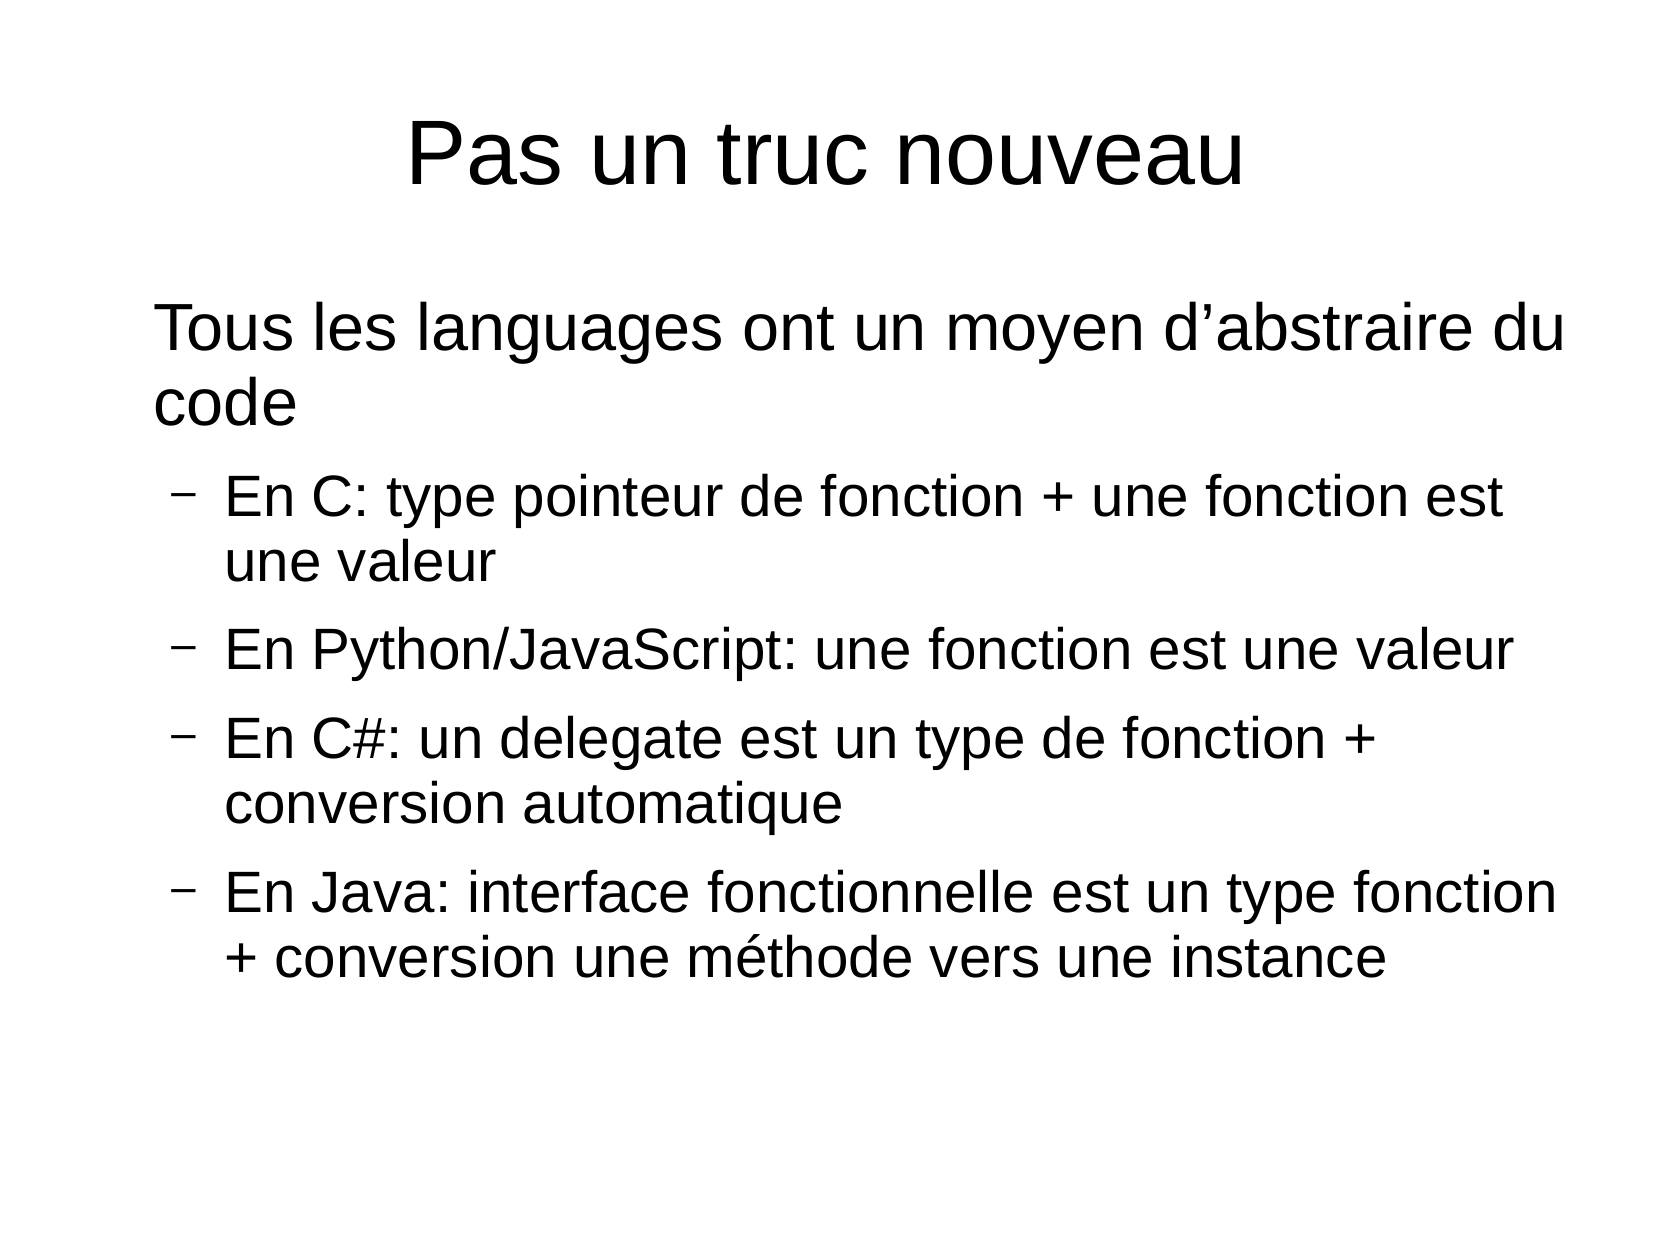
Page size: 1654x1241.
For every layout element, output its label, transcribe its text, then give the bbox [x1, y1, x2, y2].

title Pas un truc nouveau [82, 49, 1571, 257]
list Tous les languages ont un moyen d’abstraire du code En C: type pointeur de fonction + une fonction est une valeur En Python/JavaScript: une fonction est une valeur En C#: un delegate est un type de fonction + conversion automatique En Java: interface fonctionnelle est un type fonction + conversion une méthode vers une instance [82, 290, 1571, 1010]
